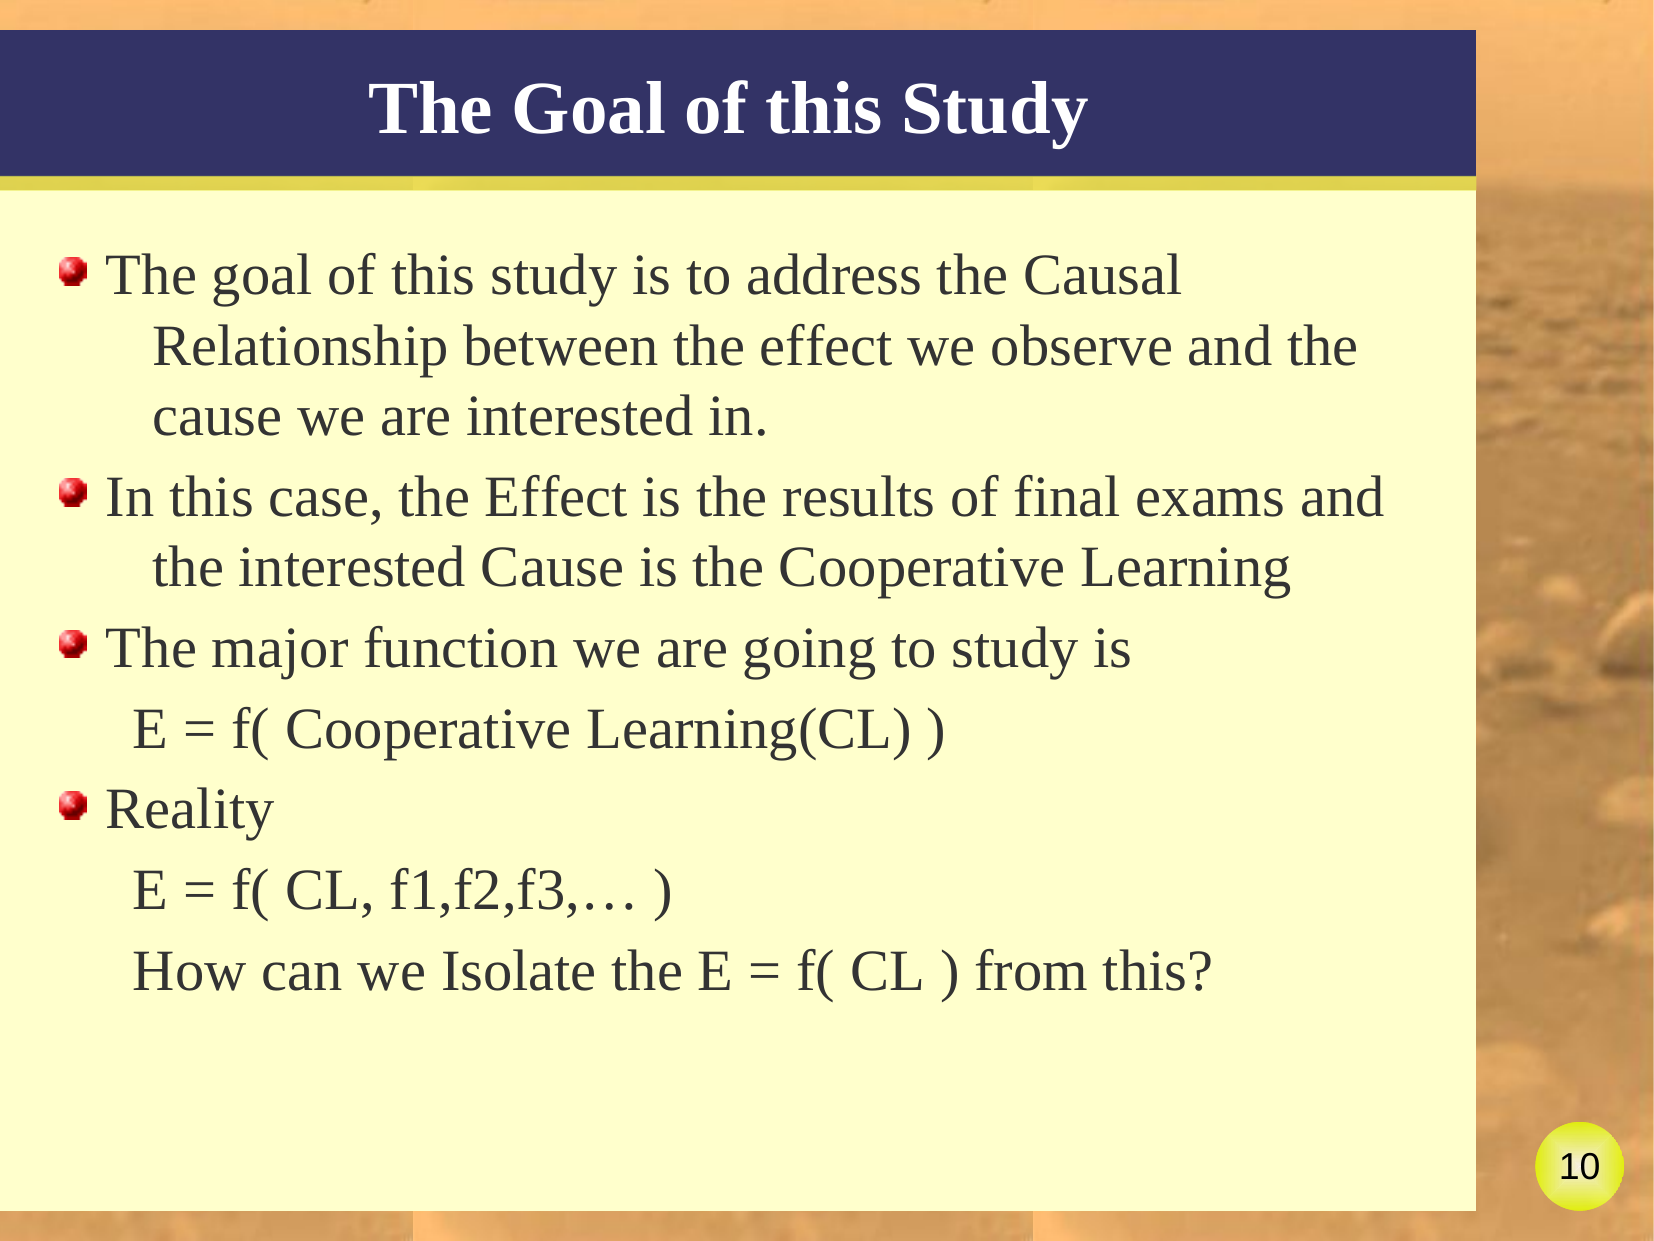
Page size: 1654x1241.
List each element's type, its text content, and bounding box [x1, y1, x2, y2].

title The Goal of this Study [29, 59, 1447, 148]
list The goal of this study is to address the Causal Relationship between the effect we observe and the cause we are interested in. In this case, the Effect is the results of final exams and the interested Cause is the Cooperative Learning The major function we are going to study is E = f( Cooperative Learning(CL) ) Reality E = f( CL, f1,f2,f3,… ) How can we Isolate the E = f( CL ) from this? [59, 236, 1418, 1182]
